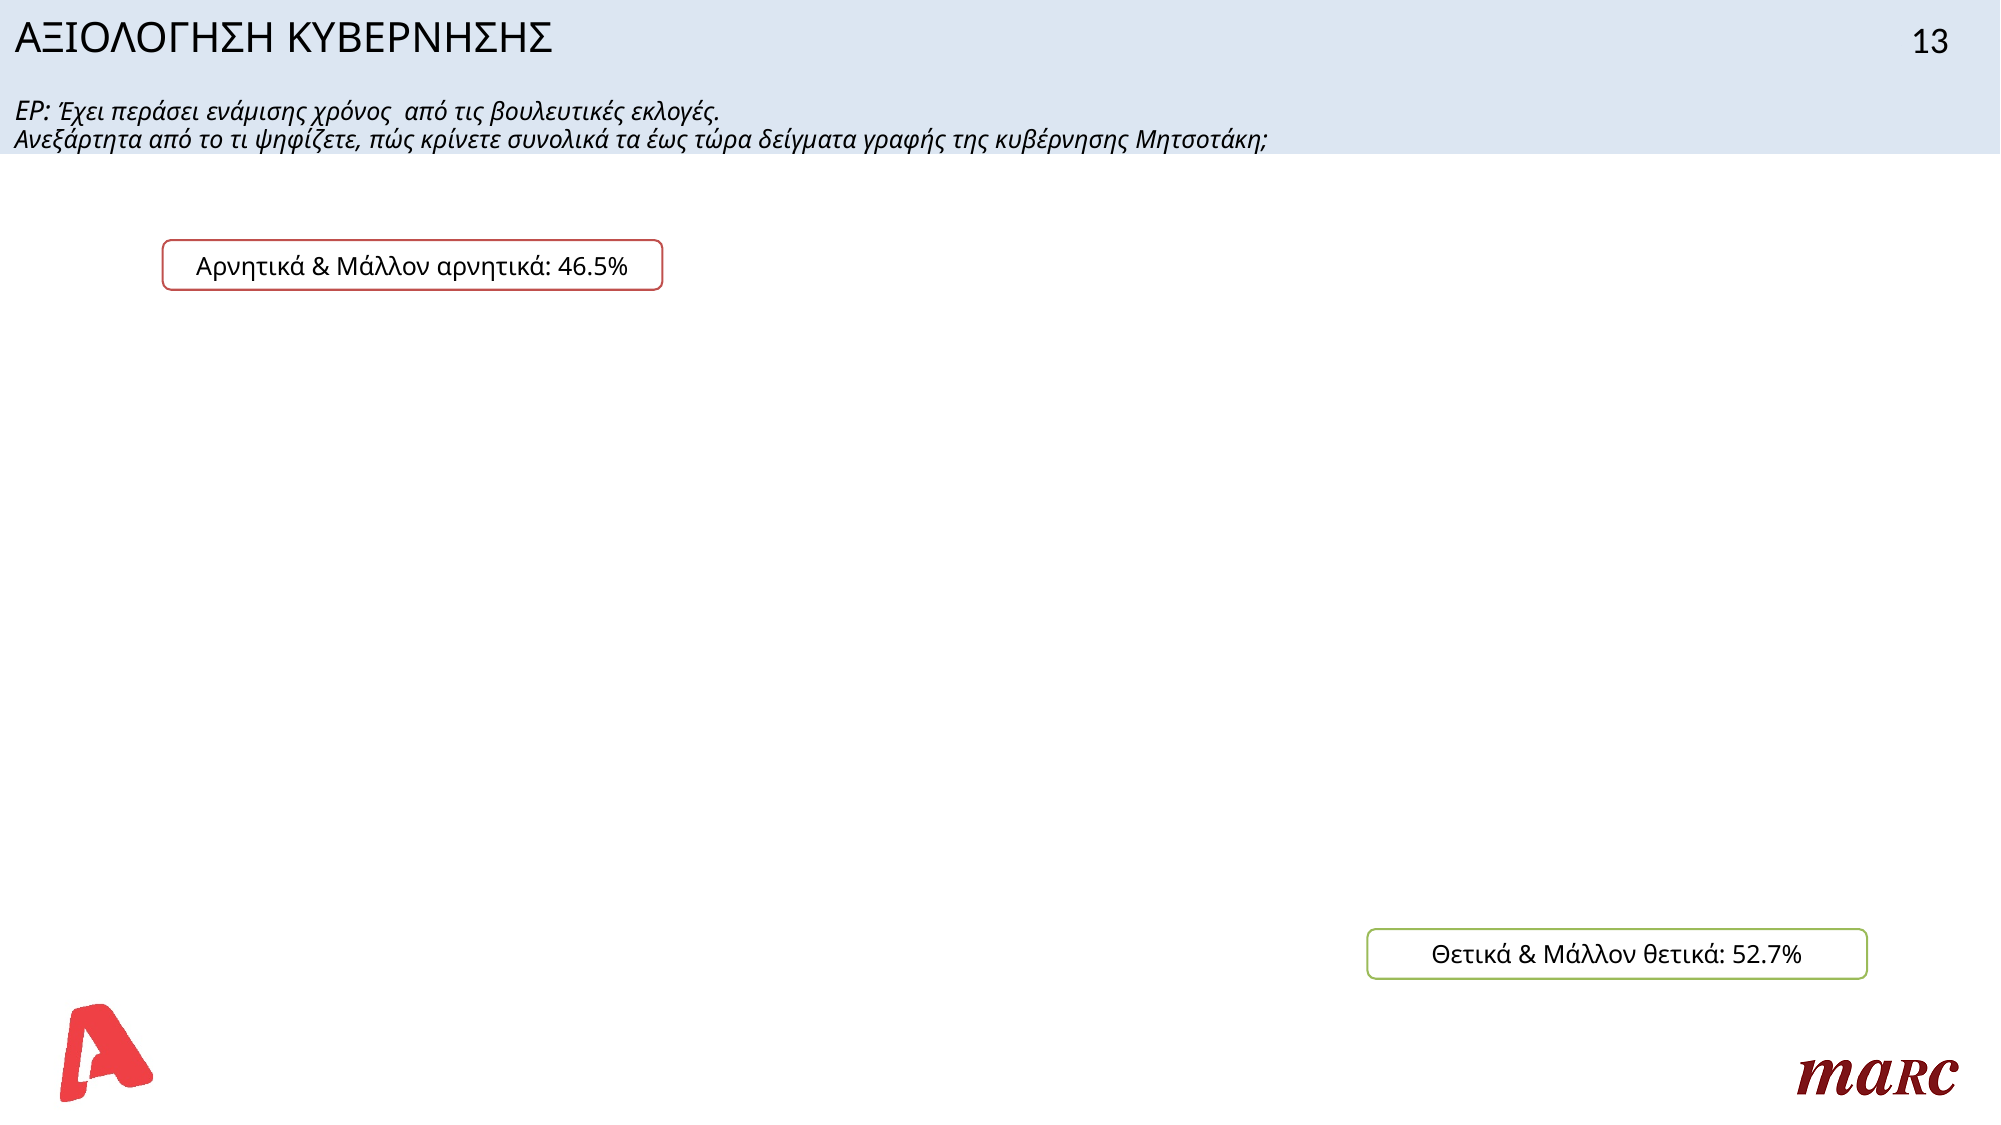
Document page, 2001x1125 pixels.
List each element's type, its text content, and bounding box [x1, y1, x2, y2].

title ΑΞΙΟΛΟΓΗΣΗ ΚΥΒΕΡΝΗΣΗΣ ΕΡ: Έχει περάσει ενάμισης χρόνος από τις βουλευτικές εκλογές. Ανεξάρτητα από το τι ψηφίζετε, πώς κρίνετε συνολικά τα έως τώρα δείγματα γραφής της κυβέρνησης Μητσοτάκη; [0, 9, 1898, 142]
picture [0, 978, 201, 1121]
chart [434, 241, 1652, 1014]
text_box Αρνητικά & Μάλλον αρνητικά: 46.5% [162, 240, 663, 290]
picture [1784, 1049, 1972, 1103]
slide_number <αριθμός> [1898, 9, 1998, 142]
text_box Θετικά & Μάλλον θετικά: 52.7% [1367, 929, 1868, 979]
